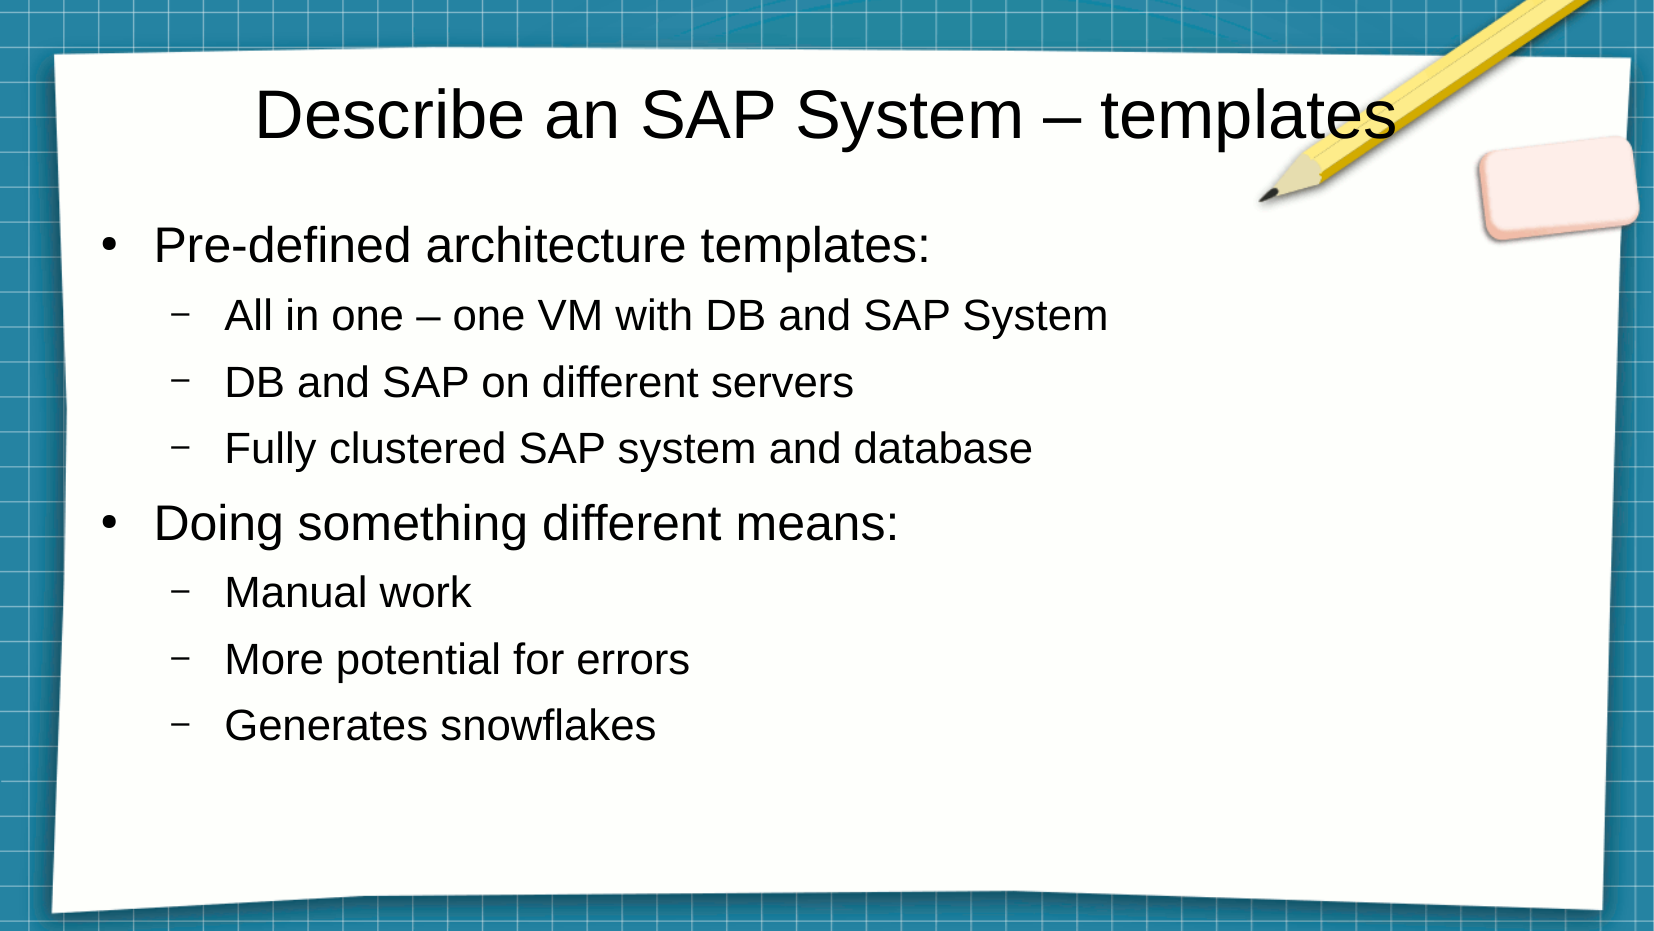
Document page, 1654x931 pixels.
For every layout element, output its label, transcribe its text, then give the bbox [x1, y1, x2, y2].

list Pre-defined architecture templates: All in one – one VM with DB and SAP System DB and SAP on different servers Fully clustered SAP system and database Doing something different means: Manual work More potential for errors Generates snowflakes [82, 217, 1571, 758]
picture [0, 0, 1654, 931]
title Describe an SAP System – templates [82, 37, 1571, 193]
